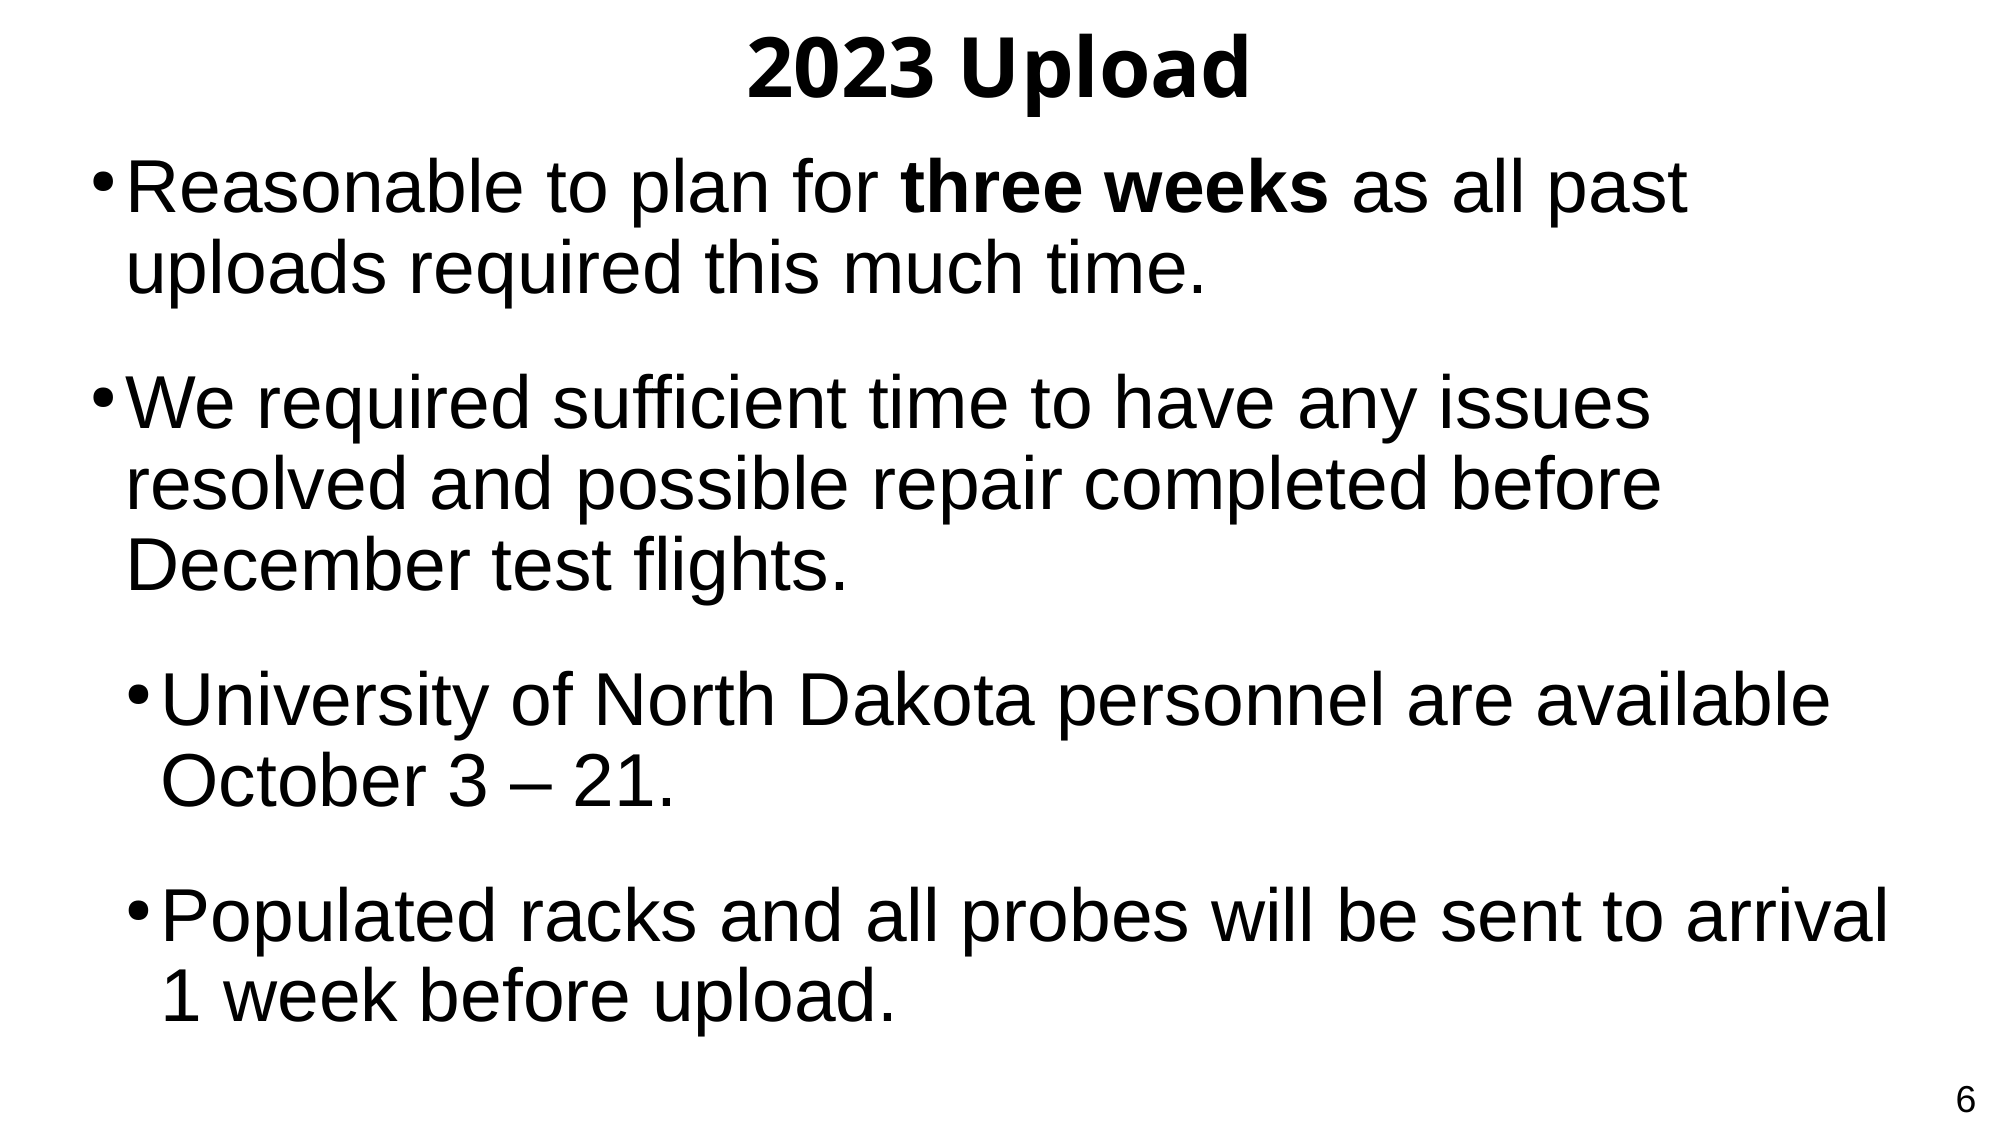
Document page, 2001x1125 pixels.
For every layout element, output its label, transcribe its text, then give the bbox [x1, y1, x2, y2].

text_box Reasonable to plan for three weeks as all past uploads required this much time. We required sufficient time to have any issues resolved and possible repair completed before December test flights. University of North Dakota personnel are available October 3 – 21. Populated racks and all probes will be sent to arrival 1 week before upload. [75, 140, 1962, 1110]
text_box 2023 Upload [137, 6, 1863, 135]
